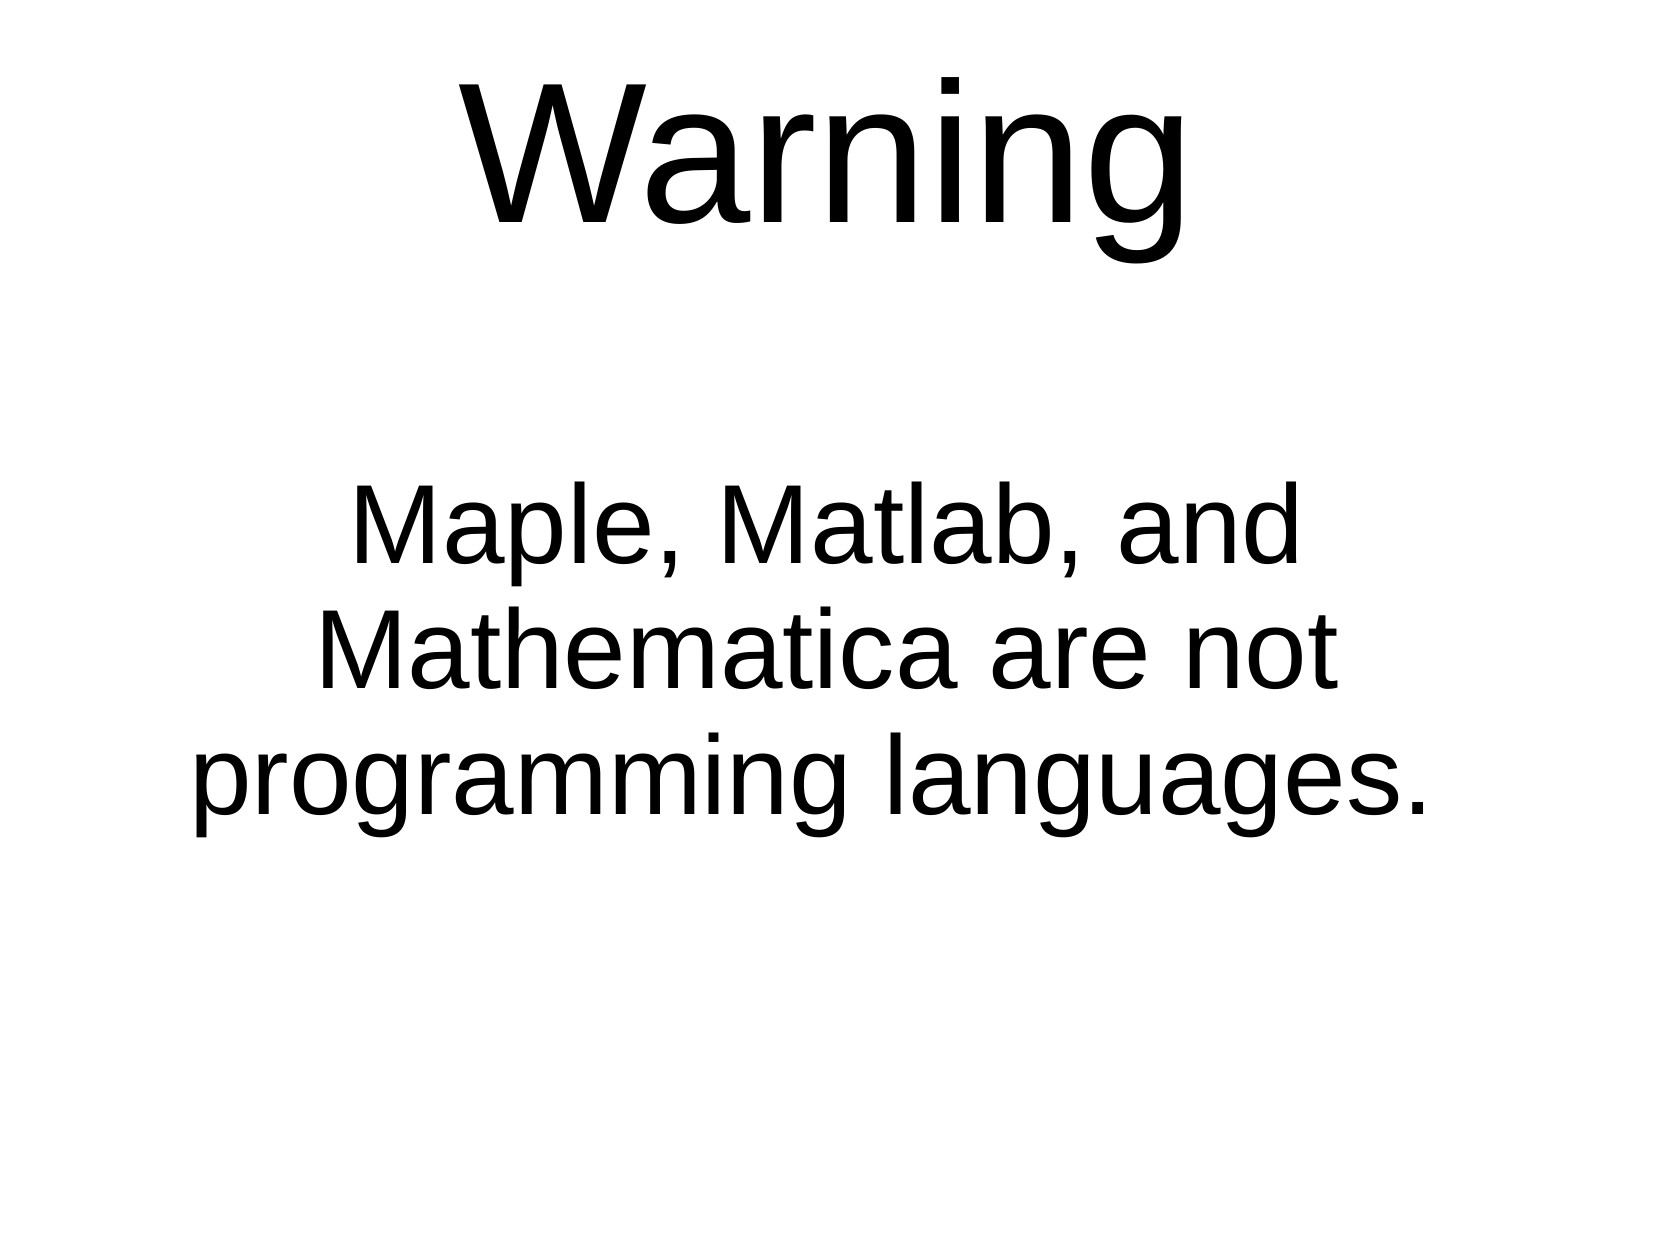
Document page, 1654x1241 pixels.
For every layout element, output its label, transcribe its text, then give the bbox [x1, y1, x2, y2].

subtitle Maple, Matlab, and Mathematica are not programming languages. [82, 290, 1571, 1010]
title Warning [82, 41, 1571, 265]
